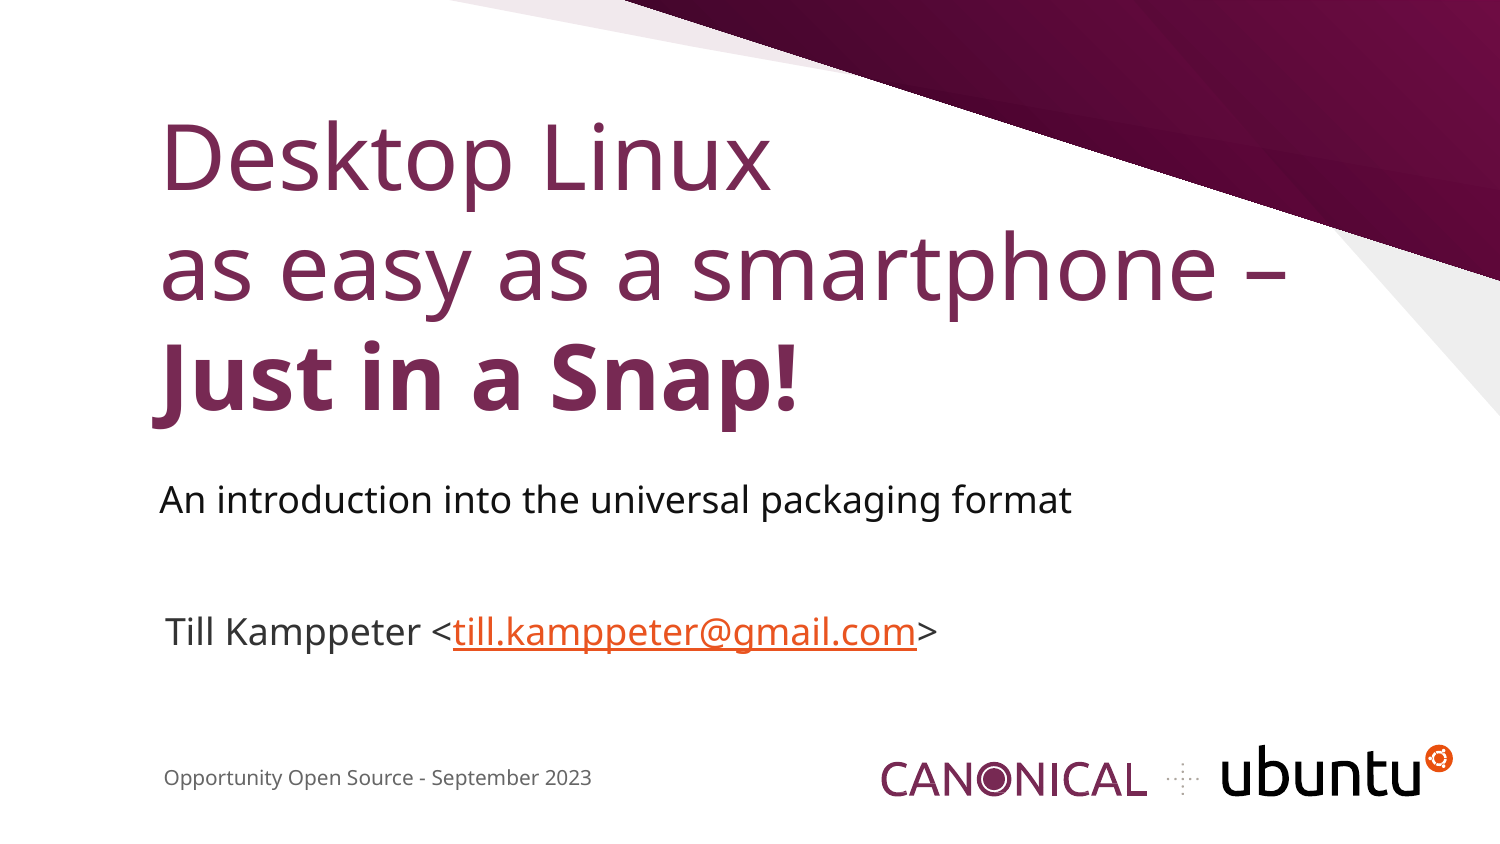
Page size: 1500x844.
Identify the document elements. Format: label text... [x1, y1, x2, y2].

subtitle Till Kamppeter <till.kamppeter@gmail.com> [164, 600, 1239, 749]
subtitle Opportunity Open Source - September 2023 [152, 754, 695, 821]
title Desktop Linux as easy as a smartphone – Just in a Snap! An introduction into the universal packaging format [159, 150, 1341, 521]
